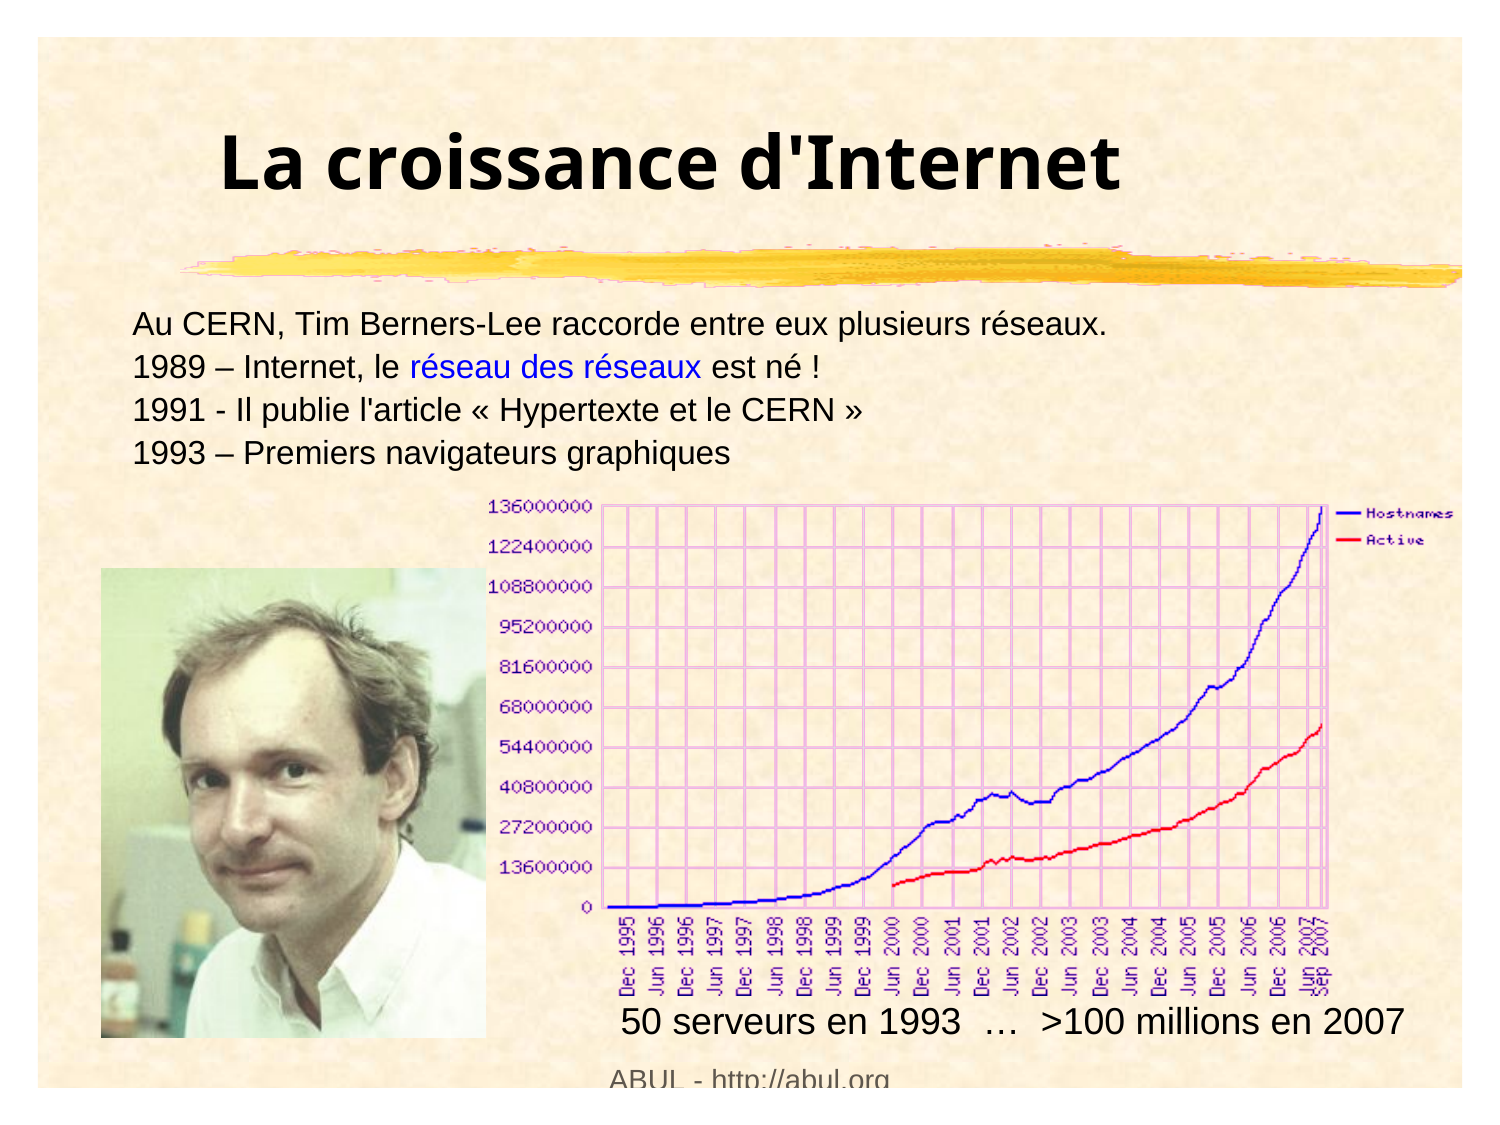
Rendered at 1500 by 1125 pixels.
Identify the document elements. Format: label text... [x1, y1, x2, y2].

picture [748, 1076, 755, 1088]
picture [612, 1084, 624, 1088]
text_box 50 serveurs en 1993 … >100 millions en 2007 [605, 996, 1430, 1055]
picture [633, 1081, 643, 1088]
picture [37, 37, 1463, 1088]
title La croissance d'Internet [203, 72, 1439, 248]
picture [788, 1082, 795, 1088]
picture [614, 1073, 621, 1082]
picture [852, 1076, 860, 1088]
picture [716, 1076, 723, 1088]
text_box Au CERN, Tim Berners-Lee raccorde entre eux plusieurs réseaux. 1989 – Internet, le réseau des réseaux est né ! 1991 - Il publie l'article « Hypertexte et le CERN » 1993 – Premiers navigateurs graphiques [37, 305, 1402, 511]
picture [878, 1076, 886, 1088]
picture [633, 1072, 642, 1078]
picture [732, 1076, 737, 1088]
picture [806, 1076, 813, 1088]
